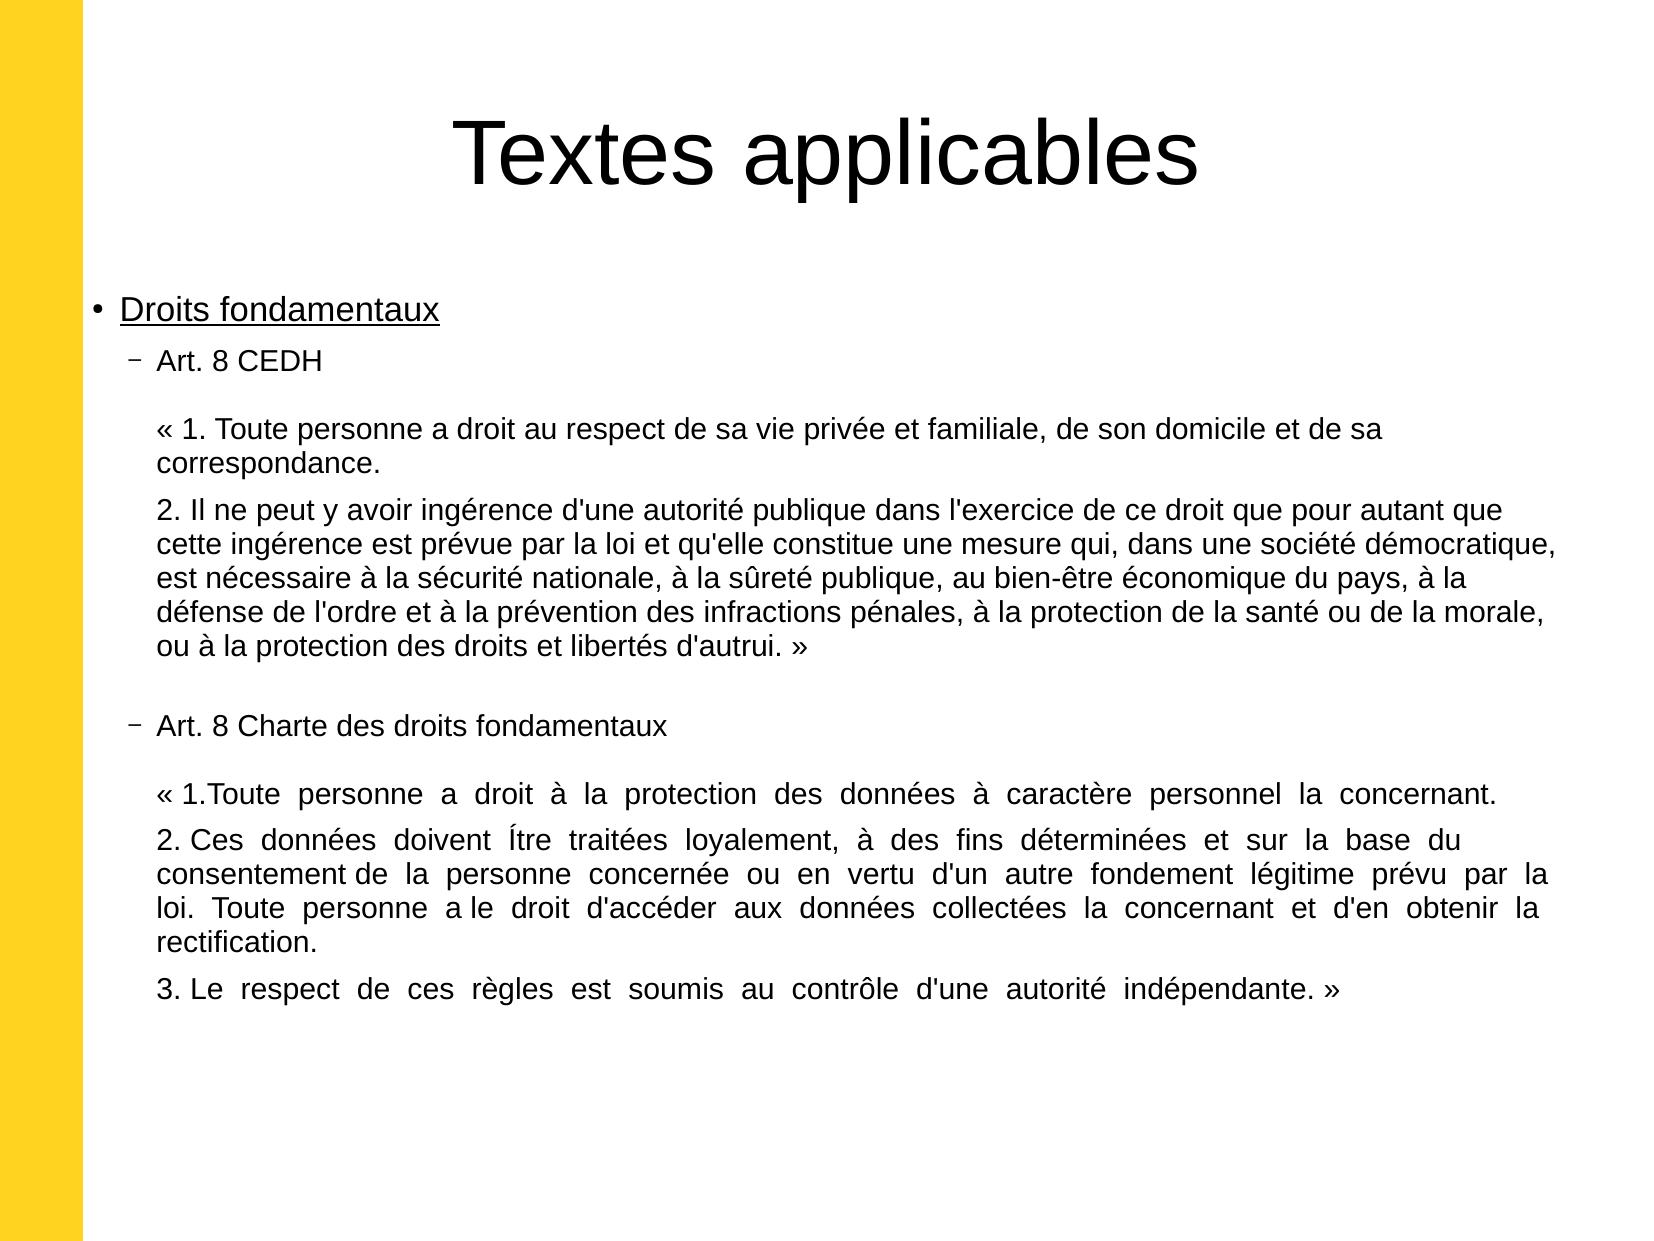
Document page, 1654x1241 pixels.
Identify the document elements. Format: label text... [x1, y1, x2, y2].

title Textes applicables [83, 49, 1571, 257]
list Droits fondamentaux Art. 8 CEDH « 1. Toute personne a droit au respect de sa vie privée et familiale, de son domicile et de sa correspondance. 2. Il ne peut y avoir ingérence d'une autorité publique dans l'exercice de ce droit que pour autant que cette ingérence est prévue par la loi et qu'elle constitue une mesure qui, dans une société démocratique, est nécessaire à la sécurité nationale, à la sûreté publique, au bien-être économique du pays, à la défense de l'ordre et à la prévention des infractions pénales, à la protection de la santé ou de la morale, ou à la protection des droits et libertés d'autrui. » Art. 8 Charte des droits fondamentaux « 1.Toute personne a droit à la protection des données à caractère personnel la concernant. 2. Ces données doivent Ítre traitées loyalement, à des fins déterminées et sur la base du consentement de la personne concernée ou en vertu d'un autre fondement légitime prévu par la loi. Toute personne a le droit d'accéder aux données collectées la concernant et d'en obtenir la rectification. 3. Le respect de ces règles est soumis au contrôle d'une autorité indépendante. » [83, 290, 1571, 1010]
text_box [0, 0, 83, 1241]
